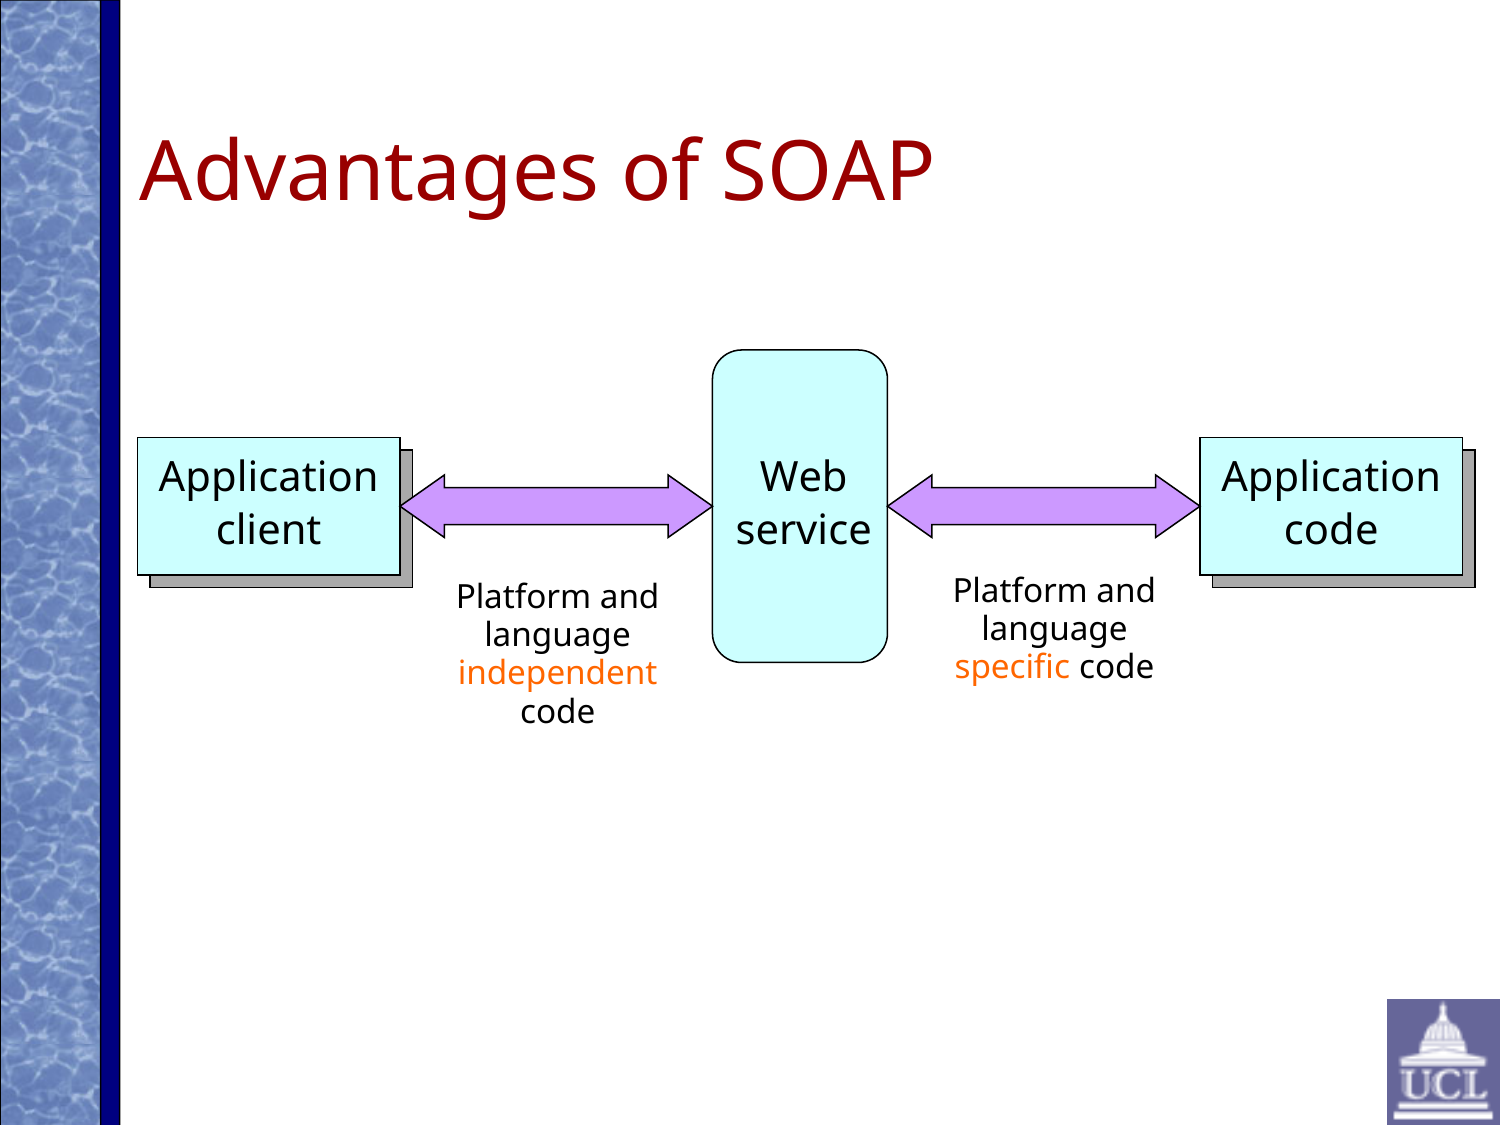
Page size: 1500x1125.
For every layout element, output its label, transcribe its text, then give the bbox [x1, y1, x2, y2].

text_box [149, 450, 713, 588]
text_box Application client [137, 437, 400, 575]
picture [1387, 999, 1500, 1125]
text_box Web service [712, 349, 888, 663]
text_box Platform and language specific code [937, 572, 1172, 693]
title Advantages of SOAP [124, 37, 1413, 225]
text_box Platform and language independent code [440, 578, 675, 737]
text_box [887, 474, 1201, 538]
text_box [1212, 450, 1475, 588]
text_box Application code [1199, 437, 1463, 575]
picture [1, 1, 99, 1125]
